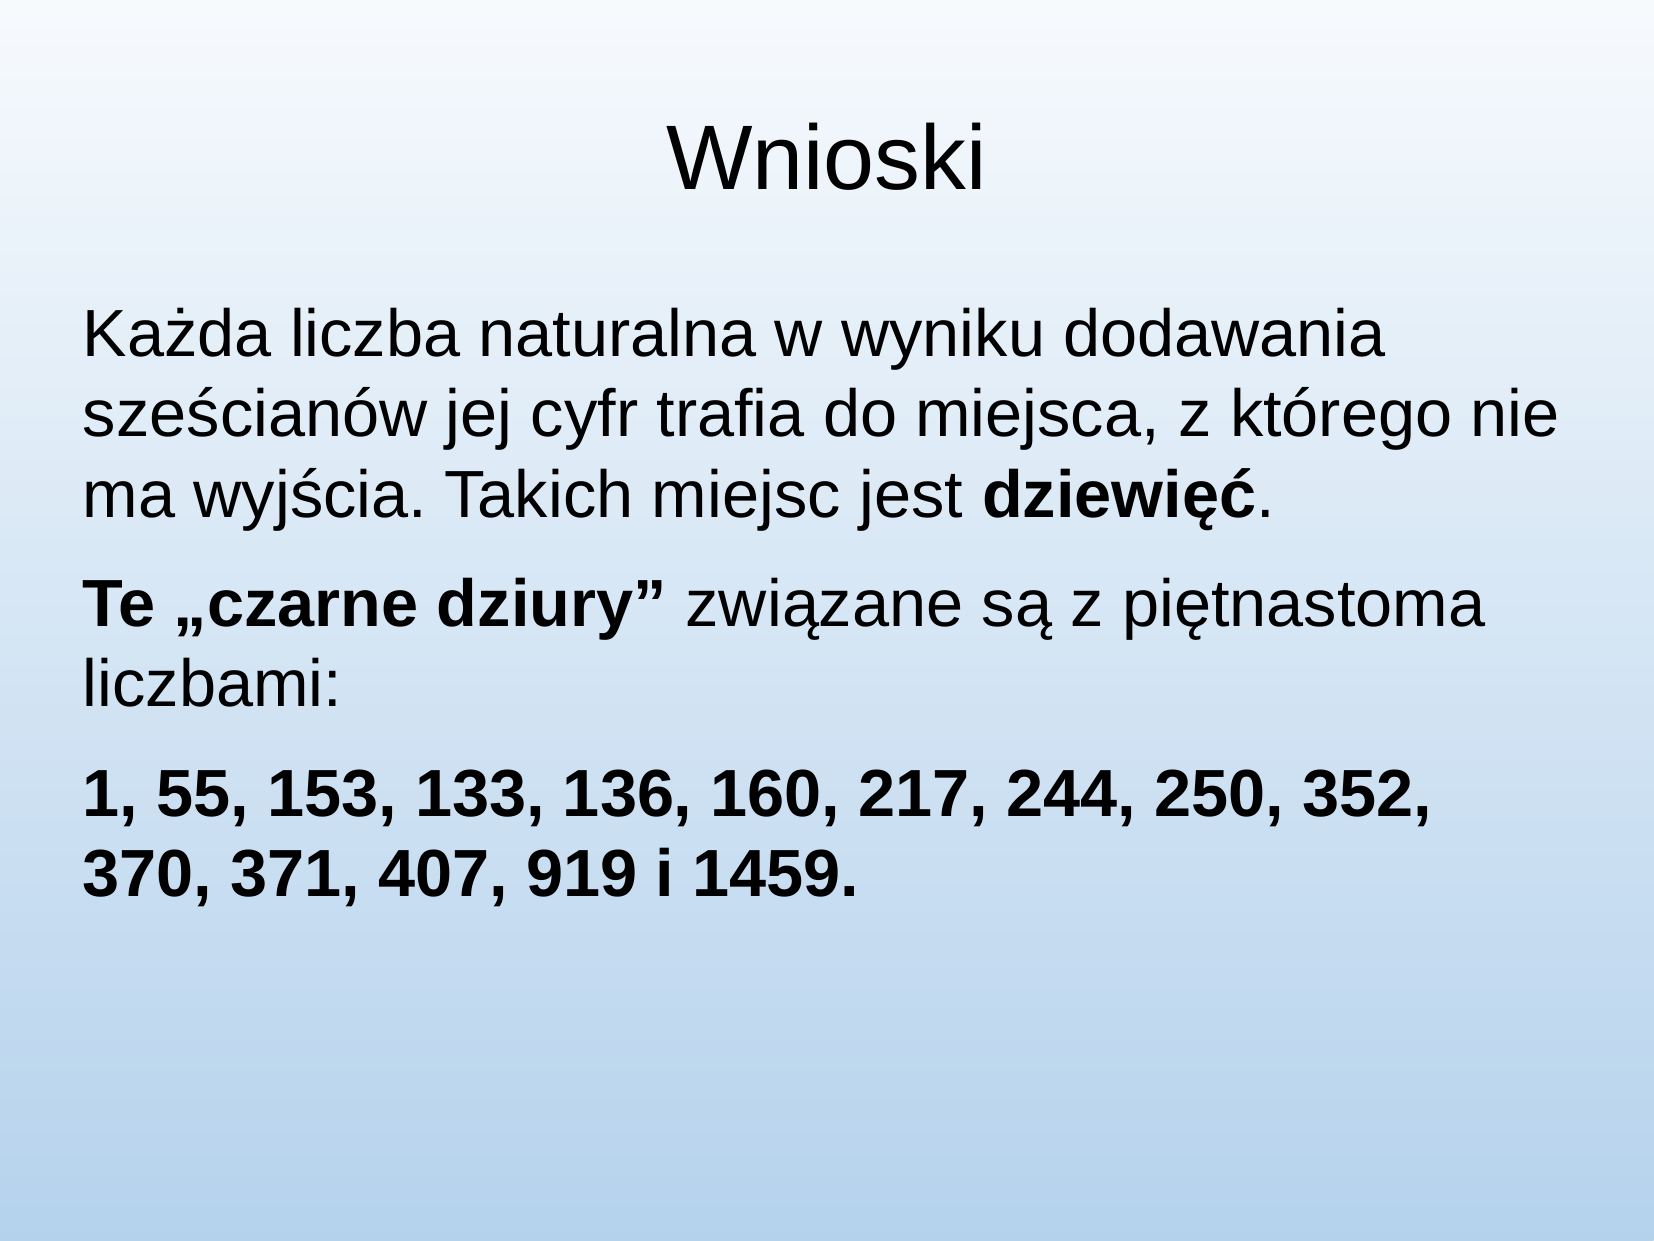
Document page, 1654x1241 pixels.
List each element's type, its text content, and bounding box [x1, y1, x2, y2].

list Każda liczba naturalna w wyniku dodawania sześcianów jej cyfr trafia do miejsca, z którego nie ma wyjścia. Takich miejsc jest dziewięć. Te „czarne dziury” związane są z piętnastoma liczbami: 1, 55, 153, 133, 136, 160, 217, 244, 250, 352, 370, 371, 407, 919 i 1459. [82, 290, 1571, 1109]
title Wnioski [82, 49, 1571, 257]
